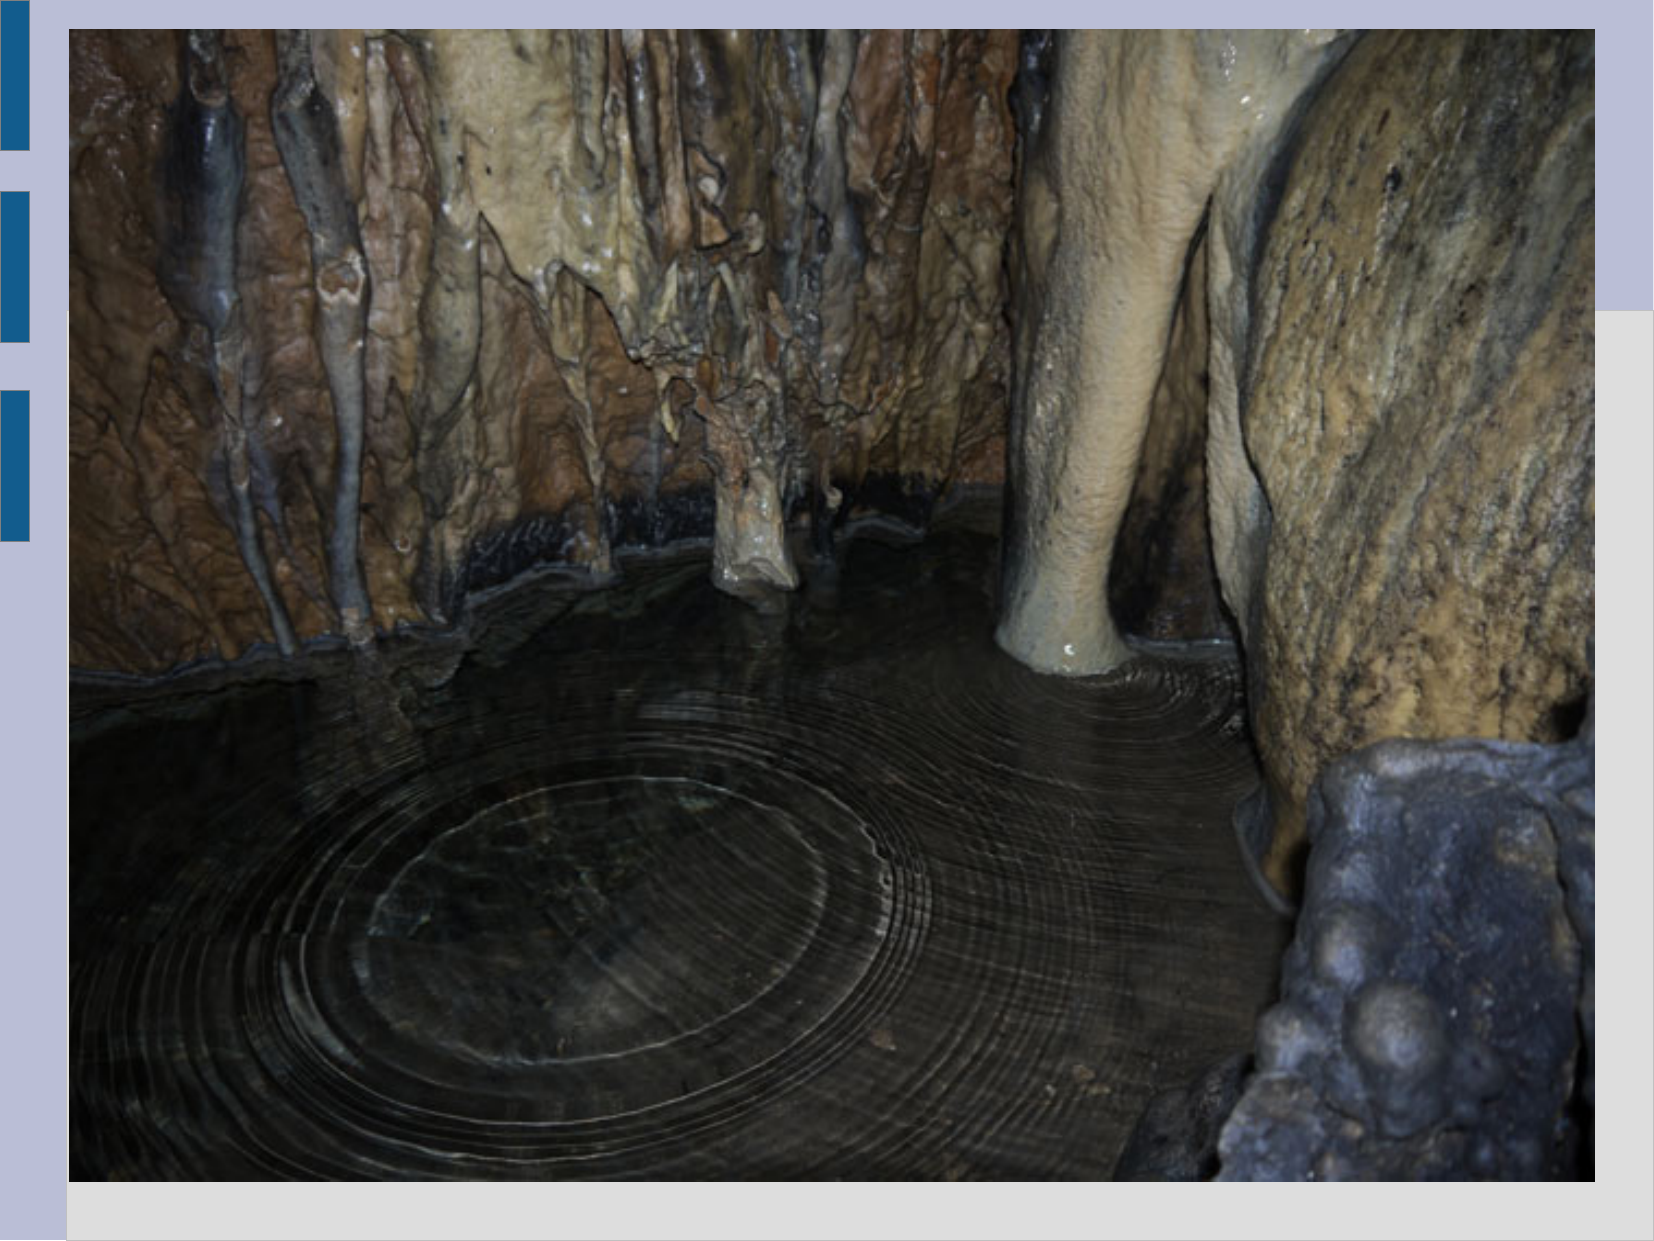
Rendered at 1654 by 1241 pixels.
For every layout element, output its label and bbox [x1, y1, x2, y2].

picture [69, 29, 1595, 1182]
